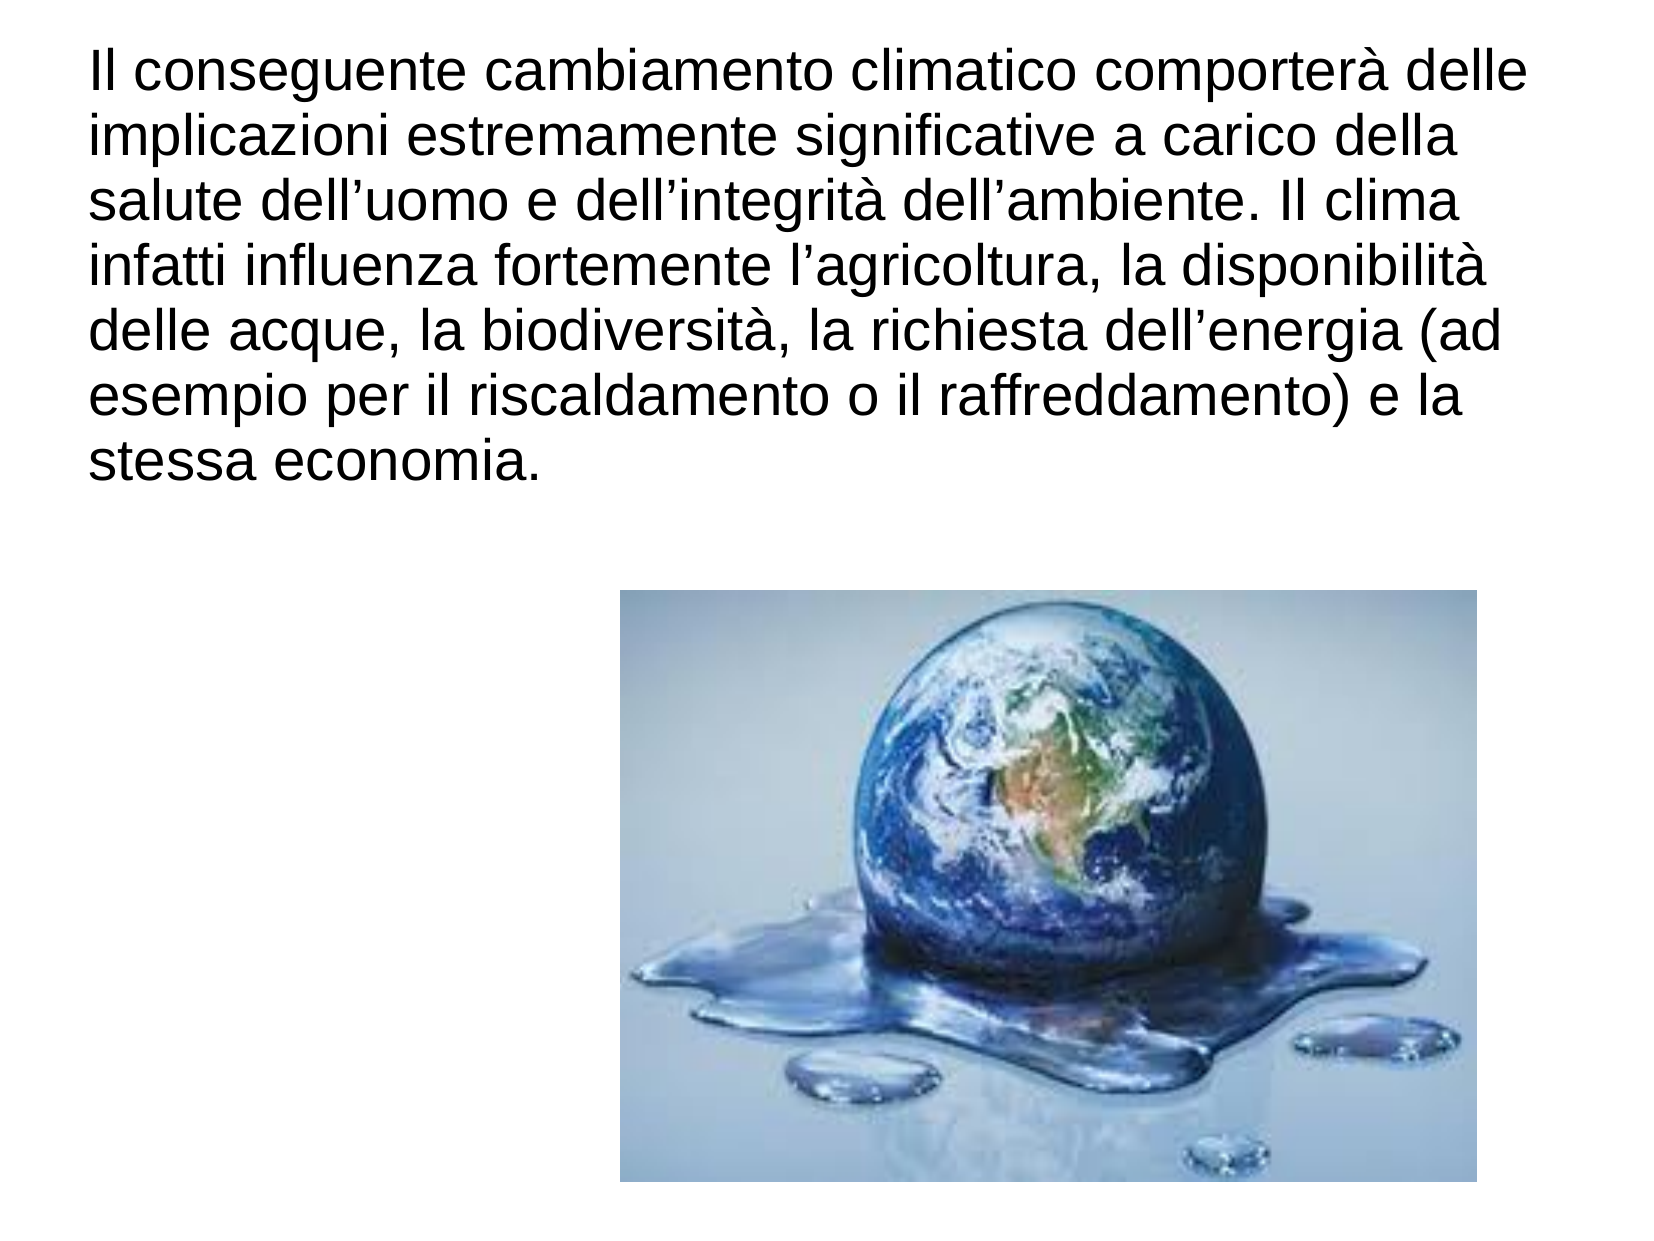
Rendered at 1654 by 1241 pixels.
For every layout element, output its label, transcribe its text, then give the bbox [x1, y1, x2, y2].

list Il conseguente cambiamento climatico comporterà delle implicazioni estremamente significative a carico della salute dell’uomo e dell’integrità dell’ambiente. Il clima infatti influenza fortemente l’agricoltura, la disponibilità delle acque, la biodiversità, la richiesta dell’energia (ad esempio per il riscaldamento o il raffreddamento) e la stessa economia. [88, 37, 1577, 857]
picture [620, 590, 1477, 1182]
